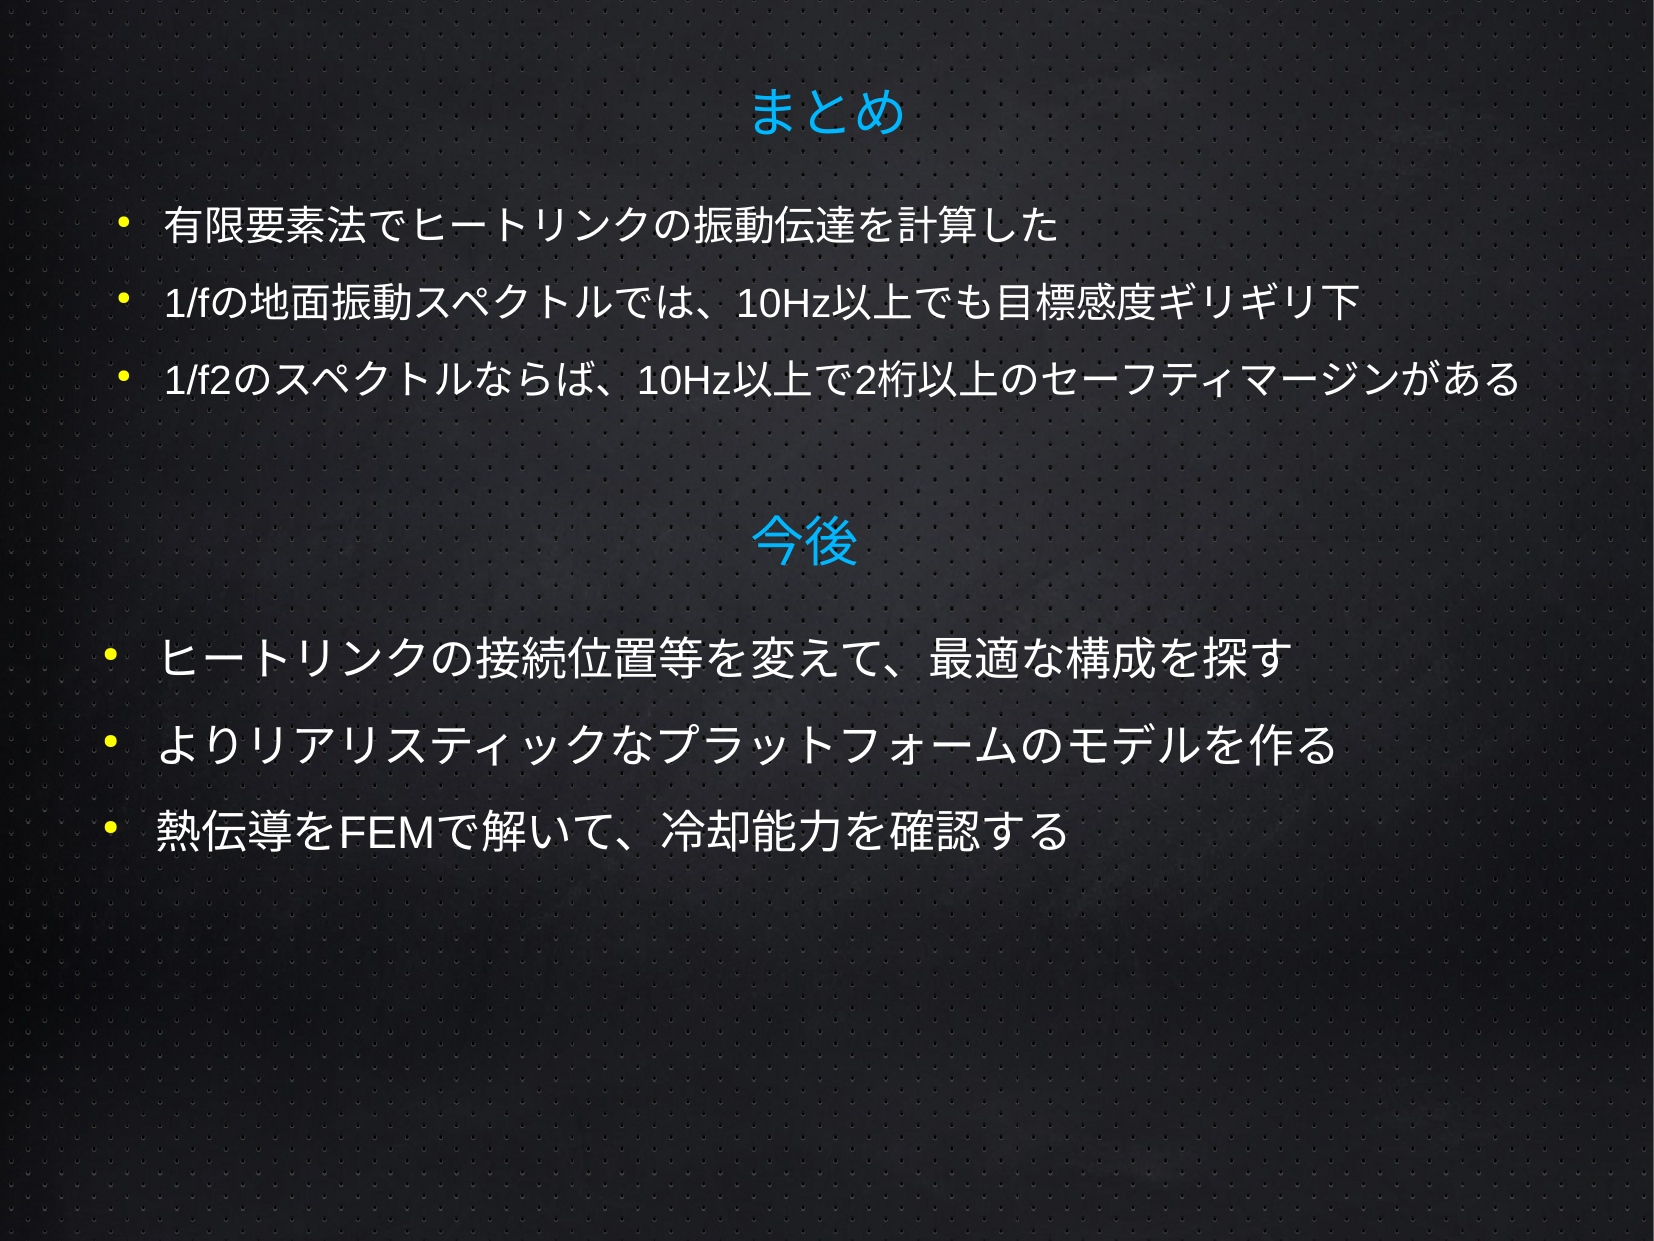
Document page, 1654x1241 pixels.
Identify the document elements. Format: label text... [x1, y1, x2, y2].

title まとめ [82, 74, 1571, 144]
list ヒートリンクの接続位置等を変えて、最適な構成を探す よりリアリスティックなプラットフォームのモデルを作る 熱伝導をFEMで解いて、冷却能力を確認する [84, 622, 1573, 870]
picture [0, 0, 1654, 1241]
list 有限要素法でヒートリンクの振動伝達を計算した 1/fの地面振動スペクトルでは、10Hz以上でも目標感度ギリギリ下 1/f2のスペクトルならば、10Hz以上で2桁以上のセーフティマージンがある [100, 193, 1590, 440]
text_box 今後 [735, 491, 874, 561]
